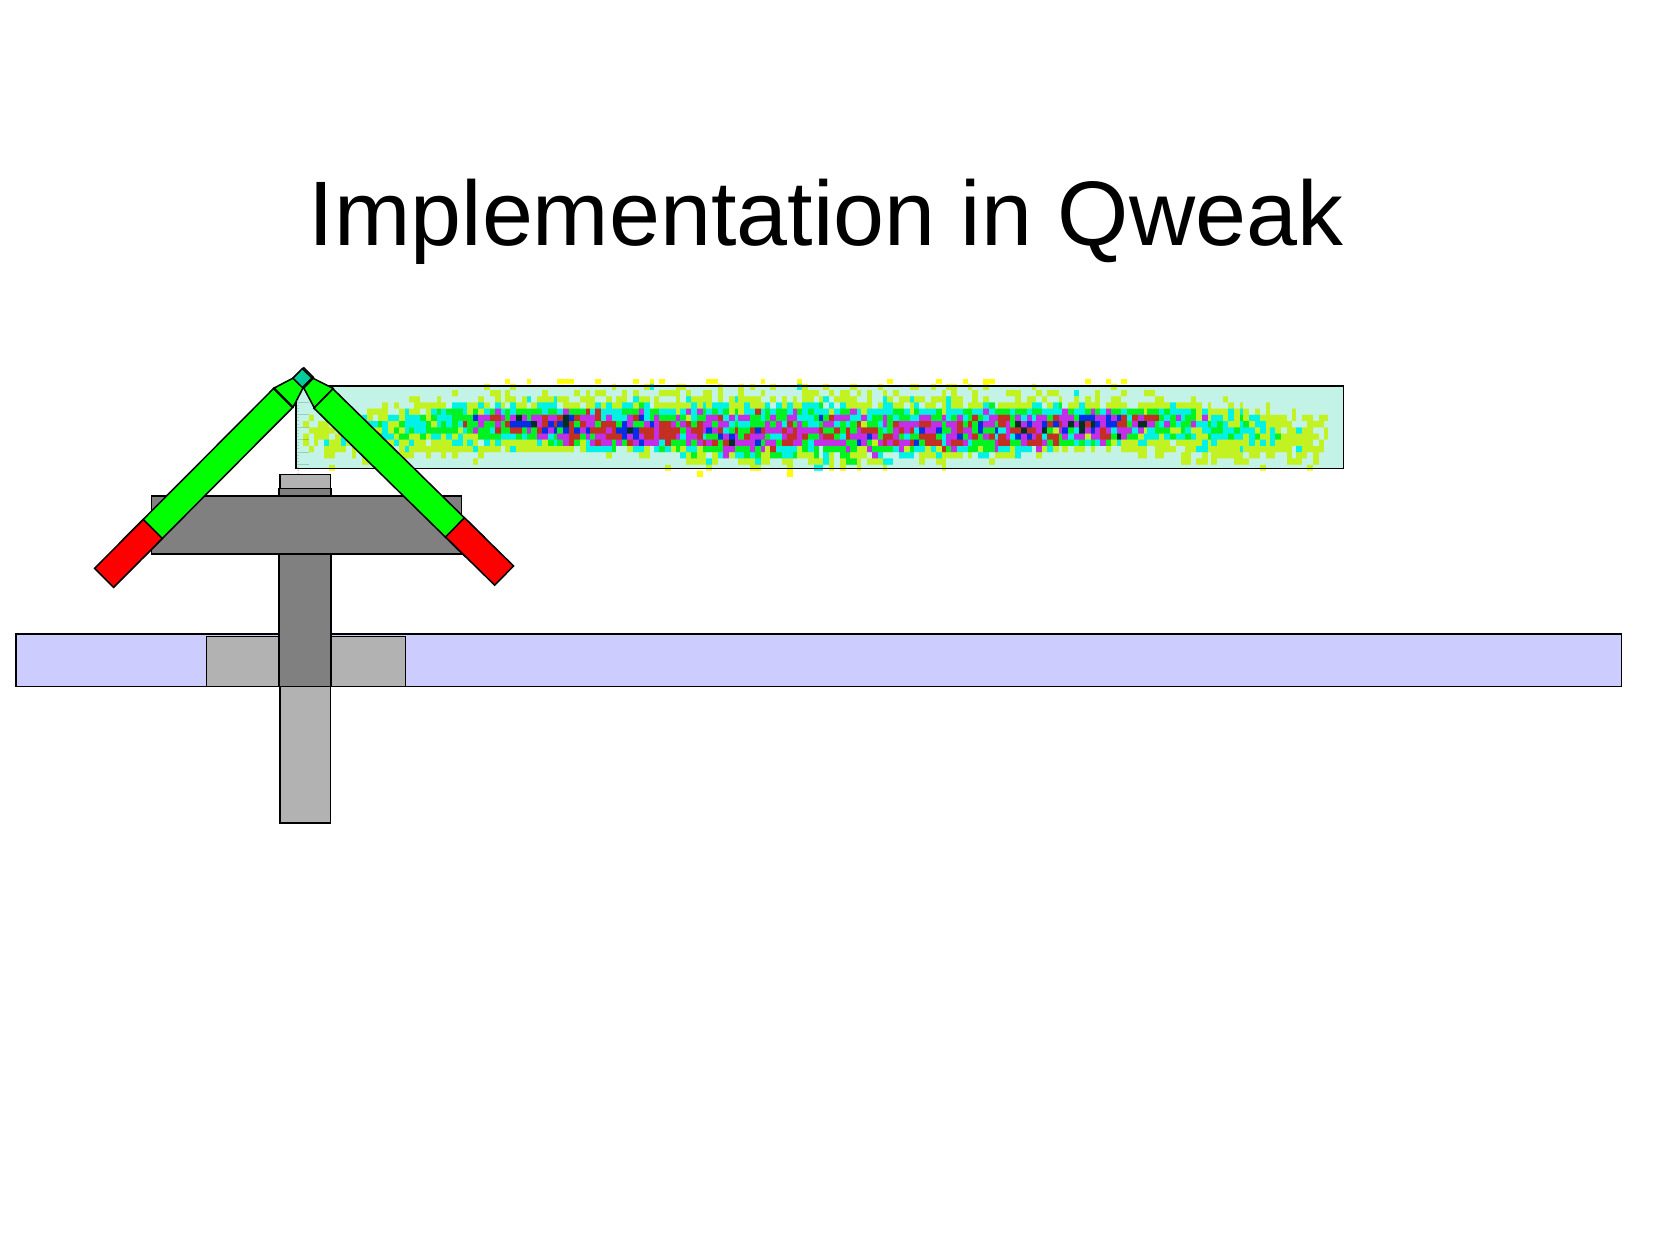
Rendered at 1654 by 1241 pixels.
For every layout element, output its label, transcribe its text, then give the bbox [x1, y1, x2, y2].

text_box Implementation in Qweak [124, 110, 1530, 317]
text_box [16, 367, 1622, 824]
picture [416, 469, 1344, 477]
picture [297, 469, 383, 477]
picture [317, 379, 1344, 385]
